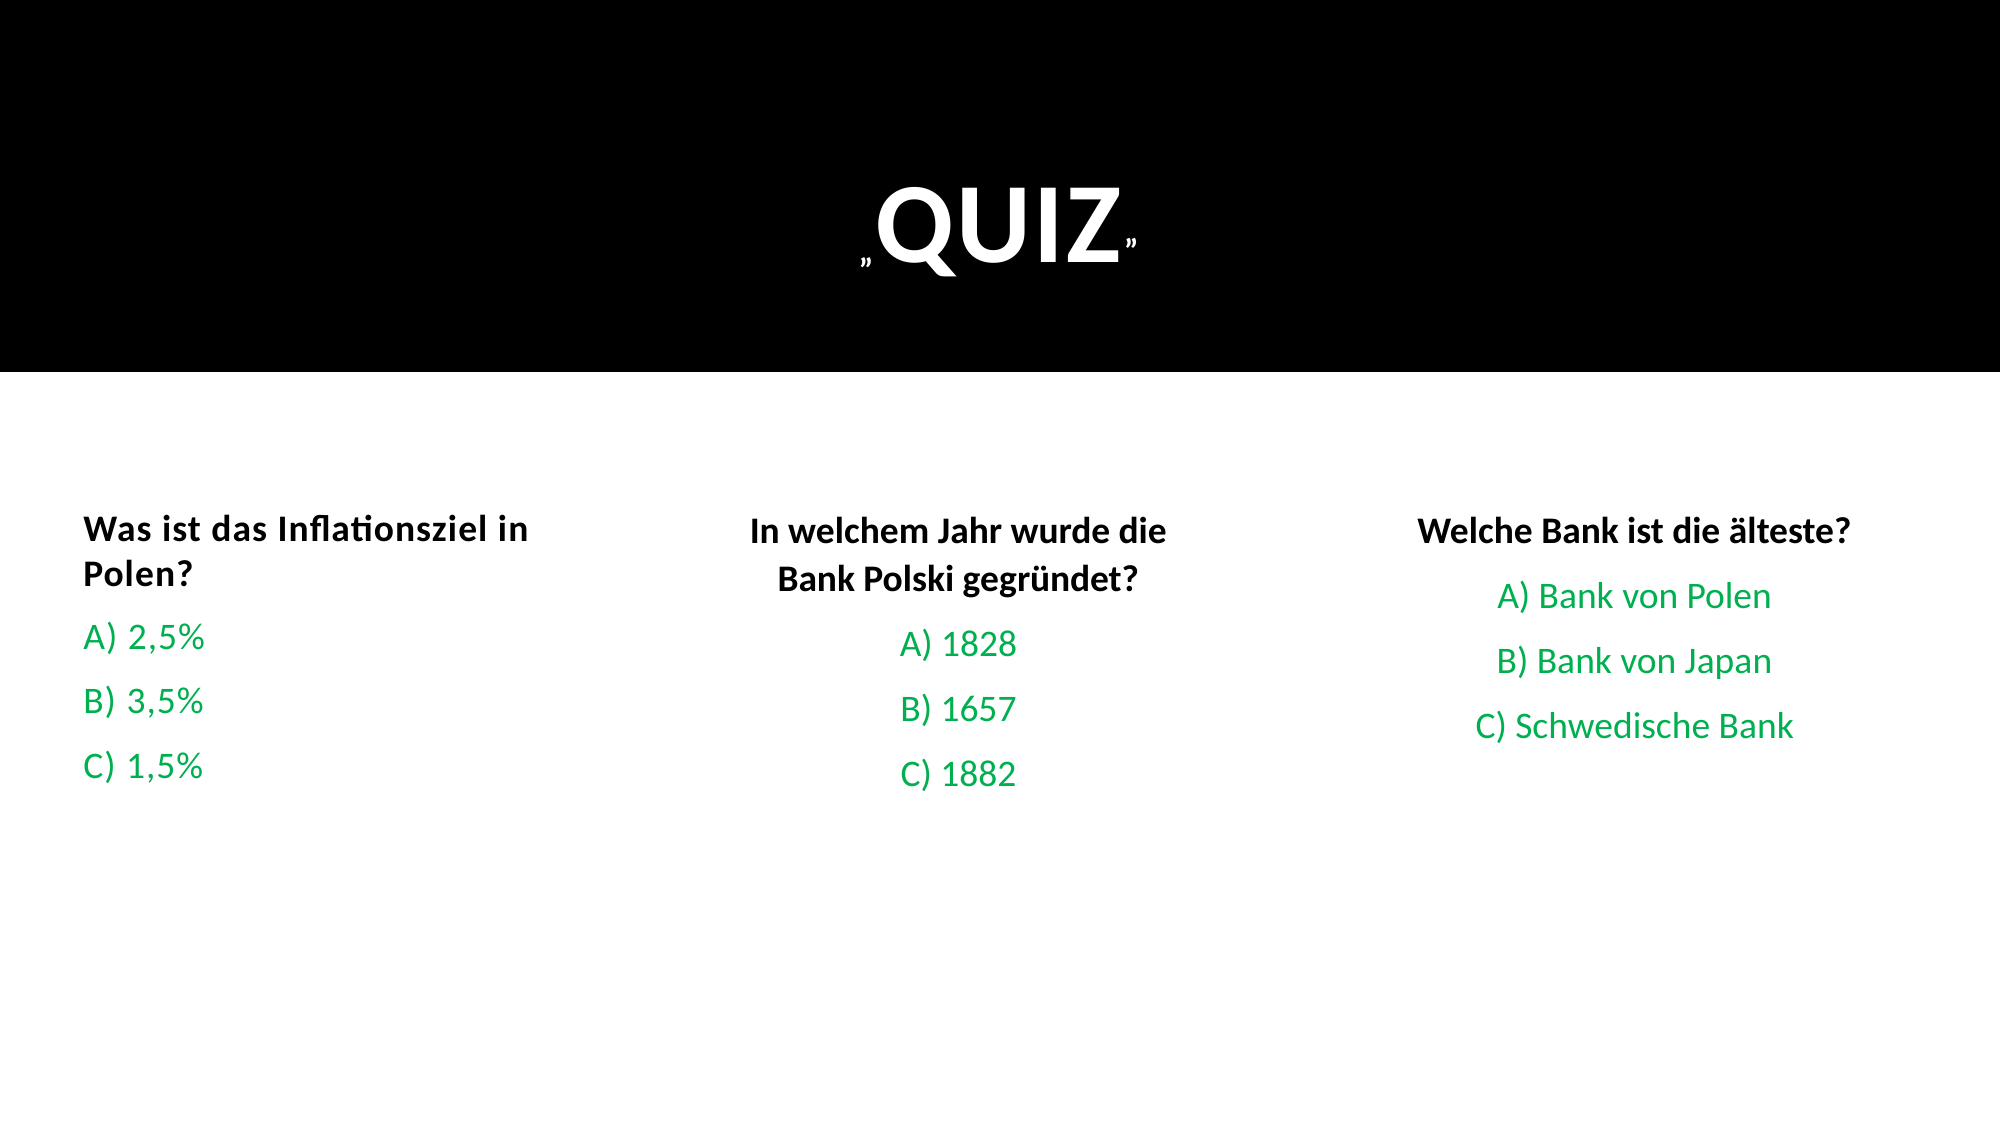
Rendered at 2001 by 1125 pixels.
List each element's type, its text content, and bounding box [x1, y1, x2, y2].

list Was ist das Inflationsziel in Polen? A) 2,5% B) 3,5% C) 1,5% [68, 495, 635, 922]
text_box Welche Bank ist die älteste? A) Bank von Polen B) Bank von Japan C) Schwedische Bank [1134, 495, 2000, 754]
text_box In welchem ​​Jahr wurde die Bank Polski gegründet? A) 1828 B) 1657 C) 1882 [734, 495, 1231, 867]
title „QUIZ” [157, 105, 1843, 385]
